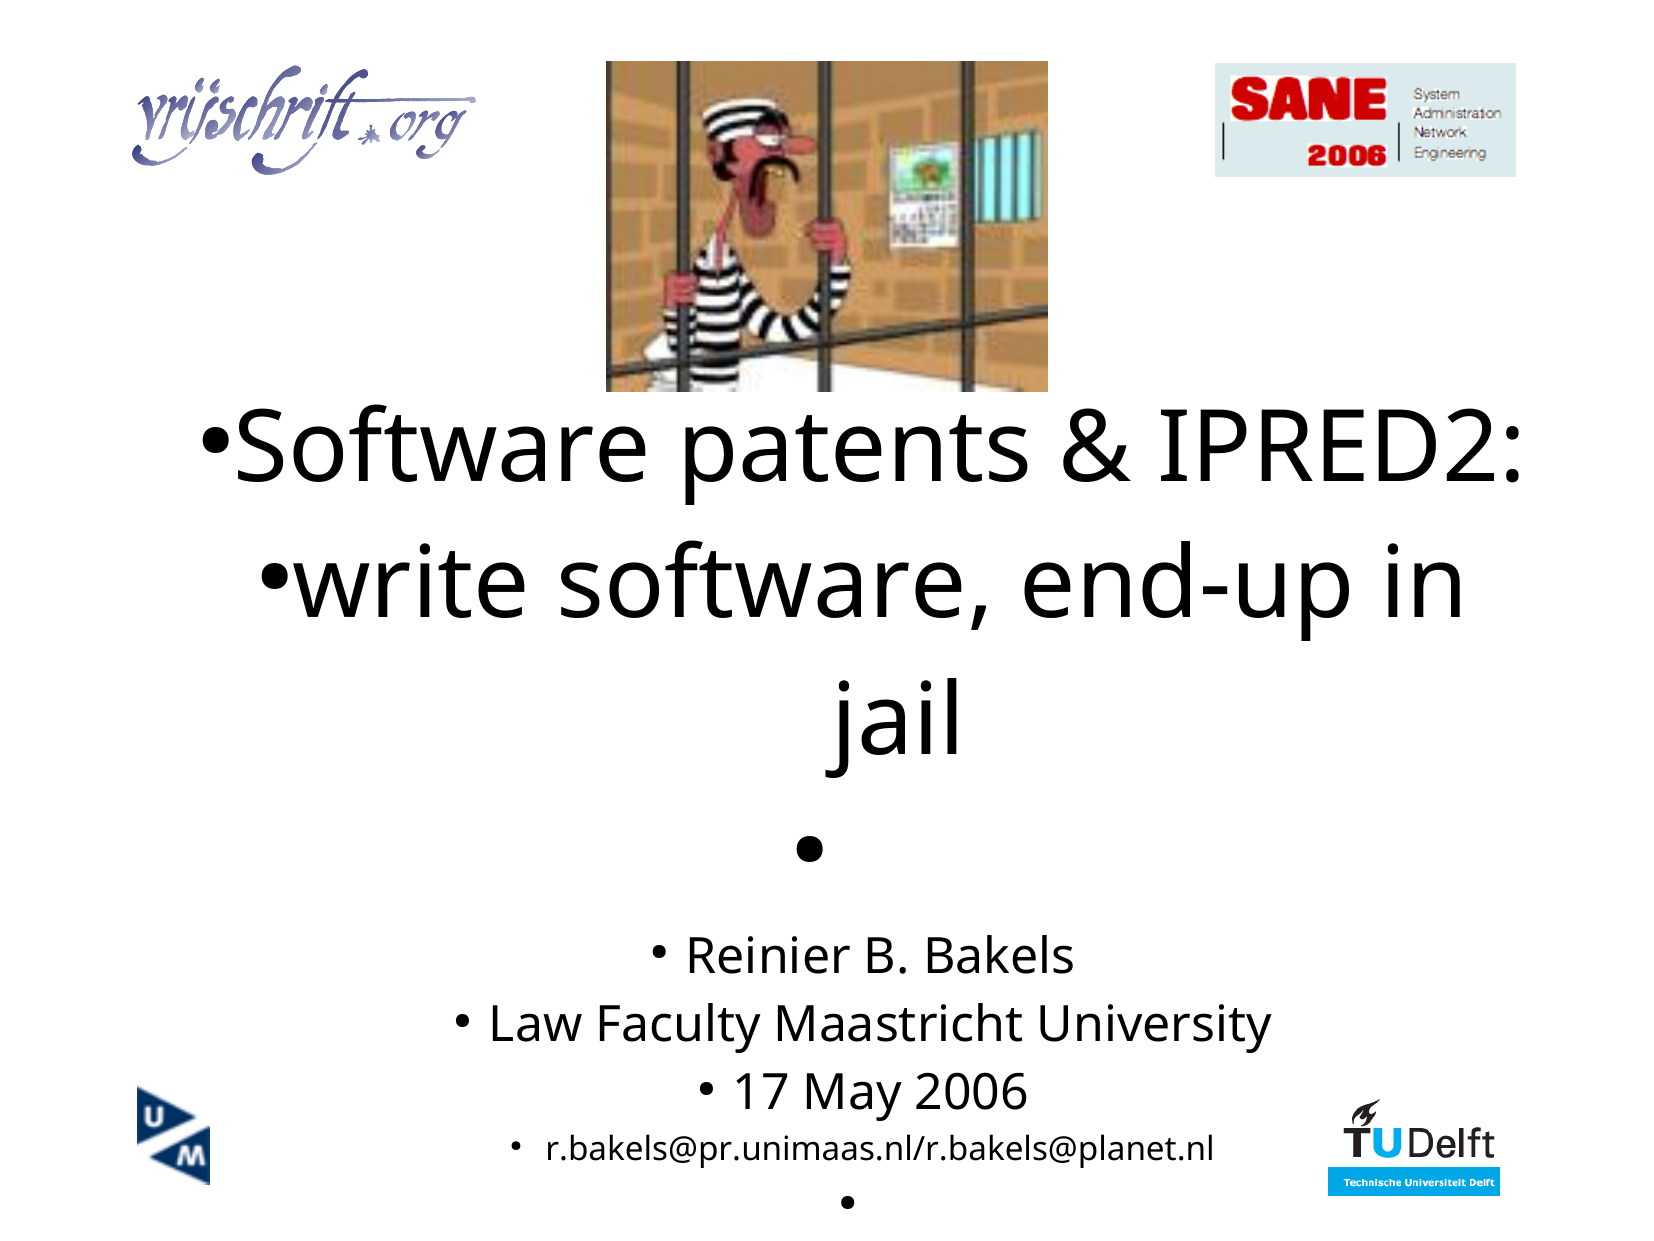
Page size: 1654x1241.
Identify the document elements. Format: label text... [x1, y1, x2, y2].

subtitle Software patents & IPRED2: write software, end-up in jail Reinier B. Bakels Law Faculty Maastricht University 17 May 2006 r.bakels@pr.unimaas.nl/r.bakels@planet.nl [121, 415, 1534, 1197]
title [1048, 144, 1534, 352]
picture [1215, 63, 1516, 144]
picture [606, 61, 1048, 392]
title [121, 144, 606, 352]
